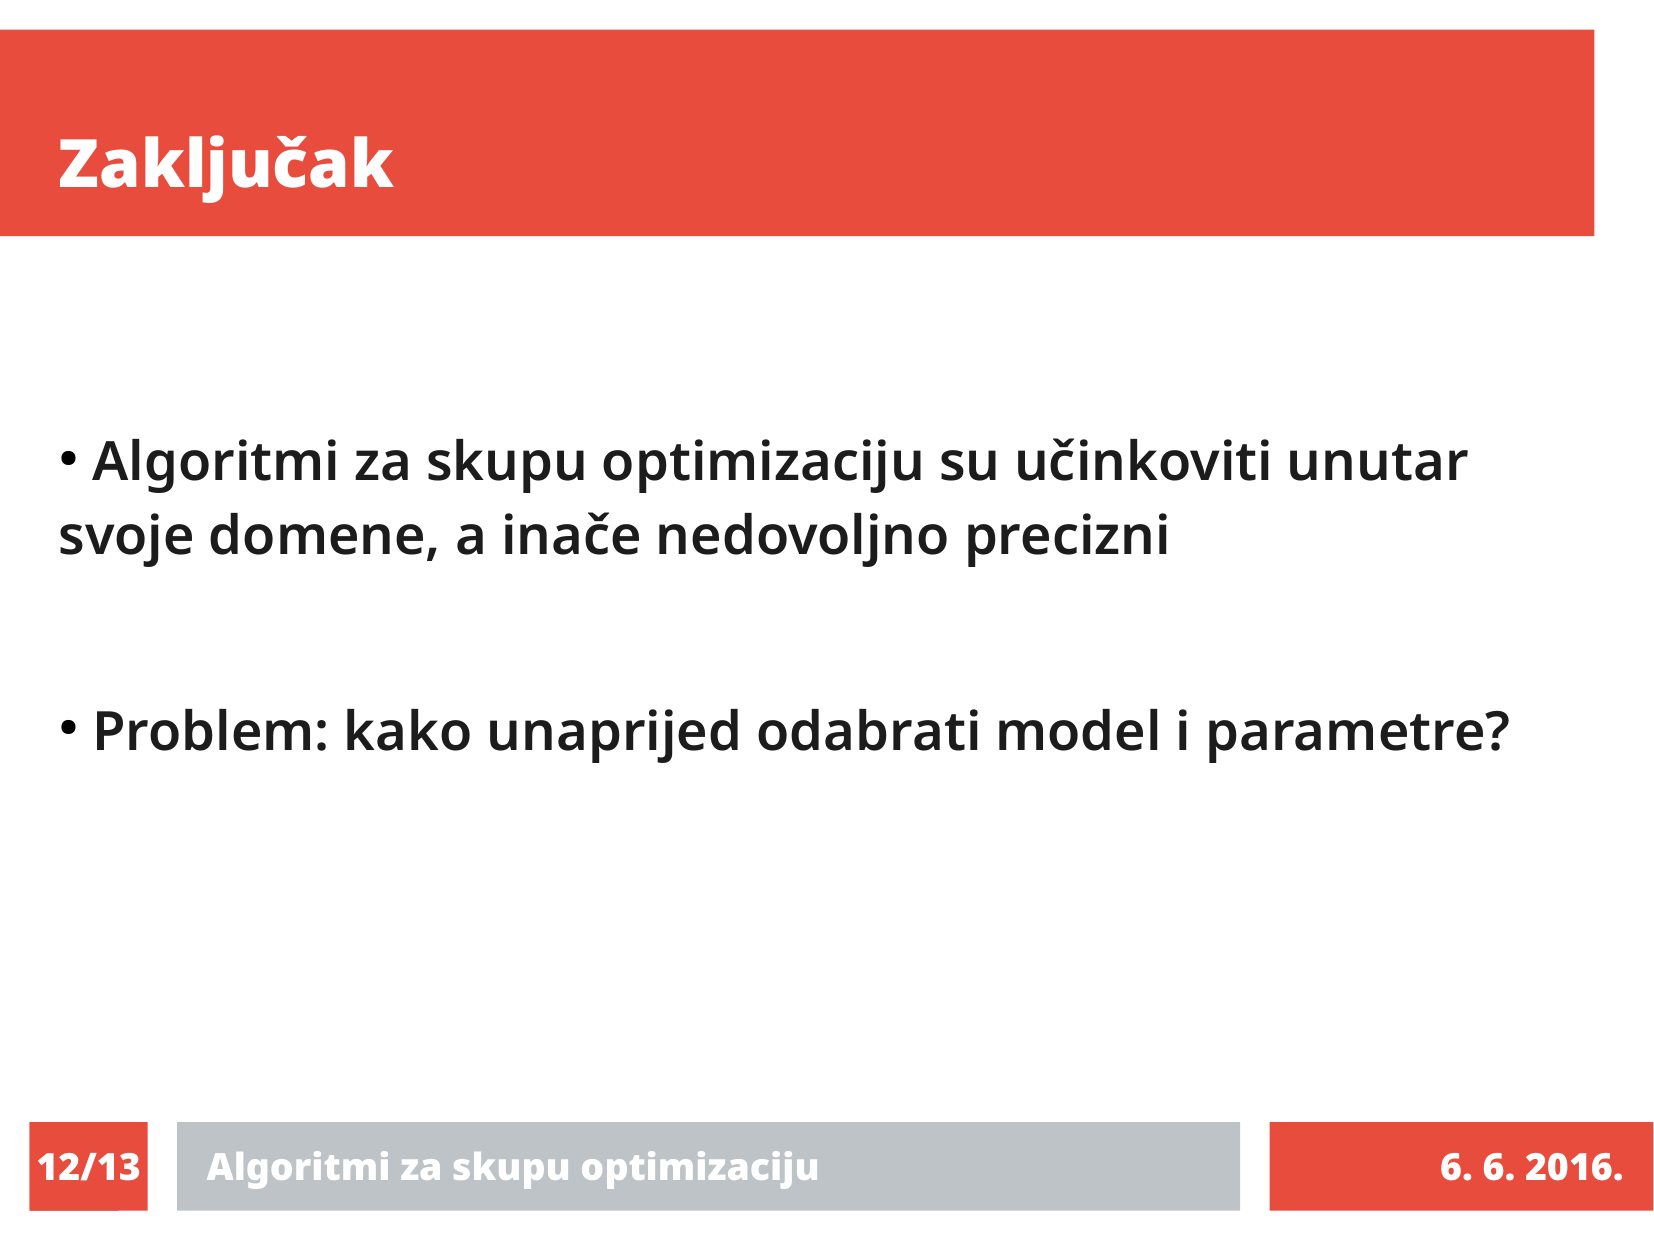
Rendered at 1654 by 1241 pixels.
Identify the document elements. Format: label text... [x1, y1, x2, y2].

title Zaključak [59, 59, 1595, 207]
list Algoritmi za skupu optimizaciju su učinkoviti unutar svoje domene, a inače nedovoljno precizni Problem: kako unaprijed odabrati model i parametre? [59, 324, 1565, 1093]
